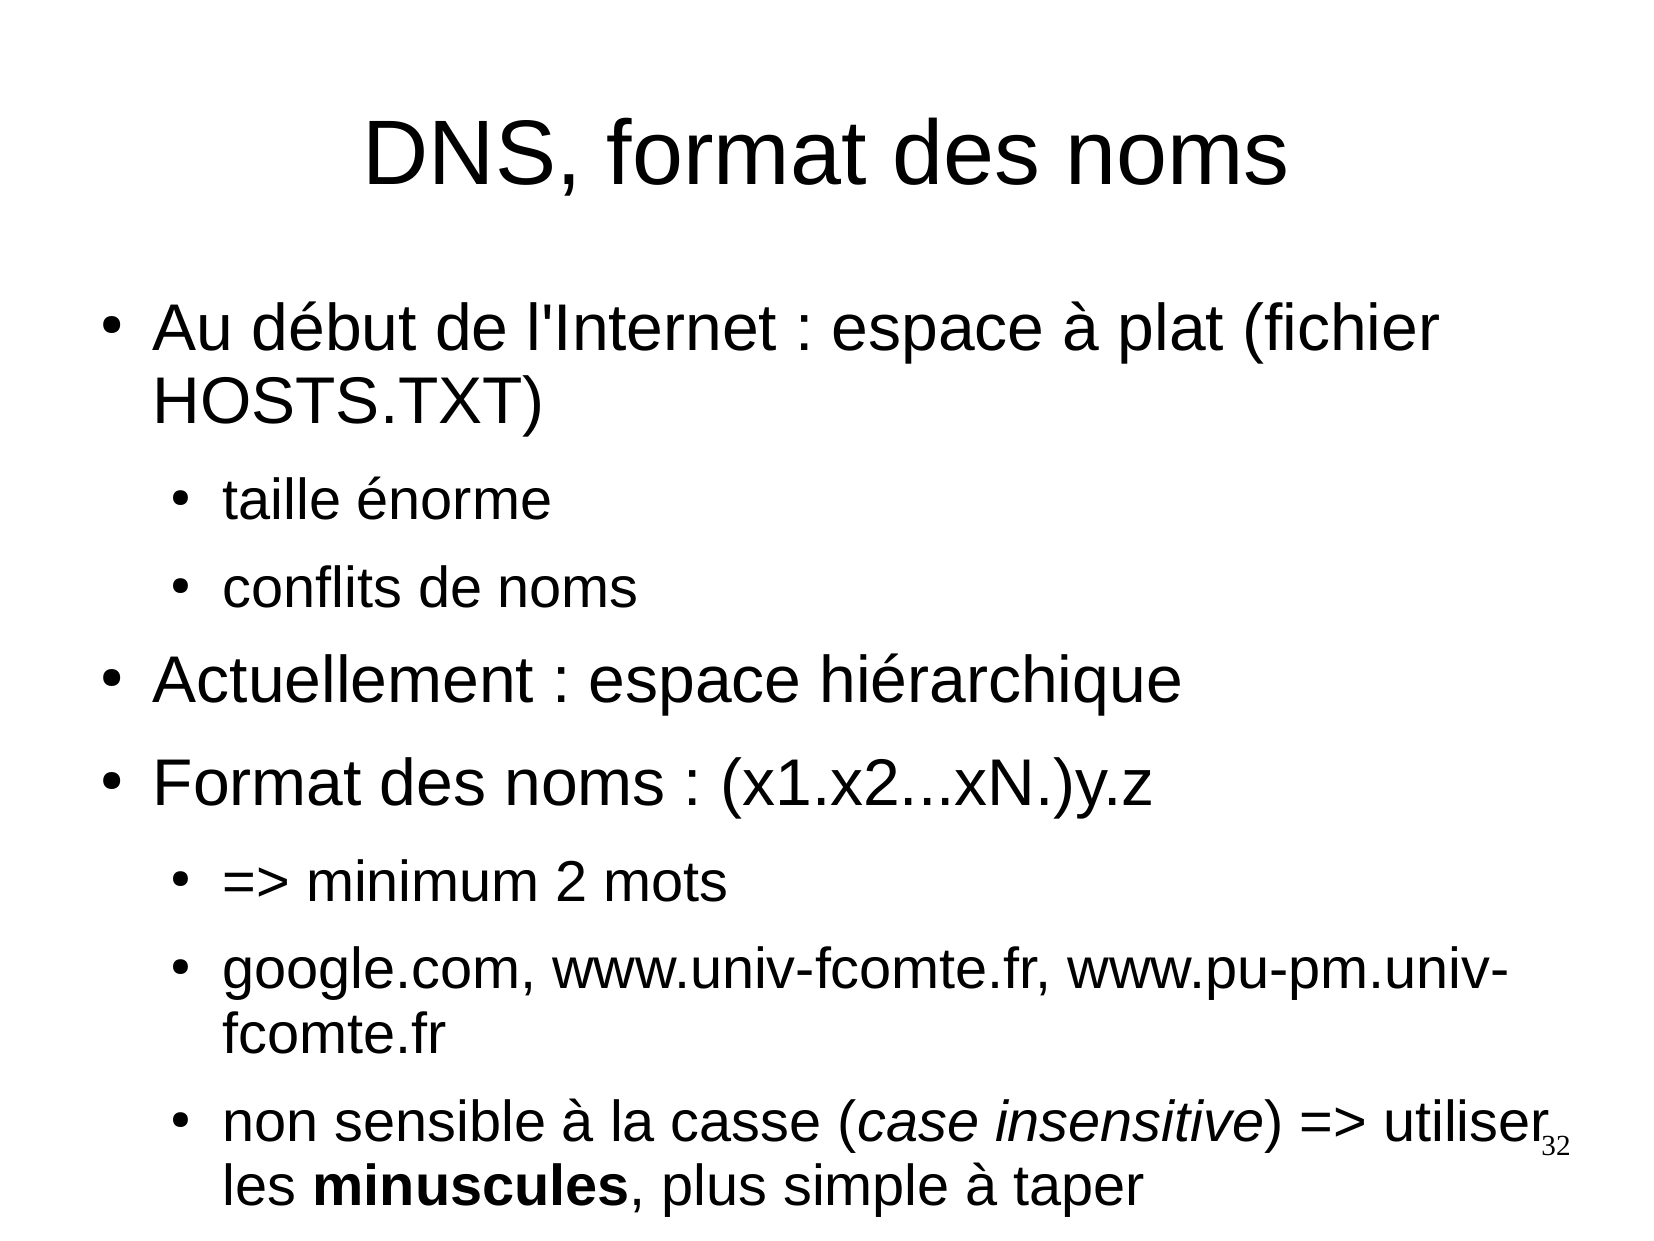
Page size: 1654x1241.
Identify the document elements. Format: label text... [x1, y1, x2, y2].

title DNS, format des noms [82, 56, 1571, 250]
list Au début de l'Internet : espace à plat (fichier HOSTS.TXT) taille énorme conflits de noms Actuellement : espace hiérarchique Format des noms : (x1.x2...xN.)y.z => minimum 2 mots google.com, www.univ-fcomte.fr, www.pu-pm.univ-fcomte.fr non sensible à la casse (case insensitive) => utiliser les minuscules, plus simple à taper [82, 290, 1571, 1226]
